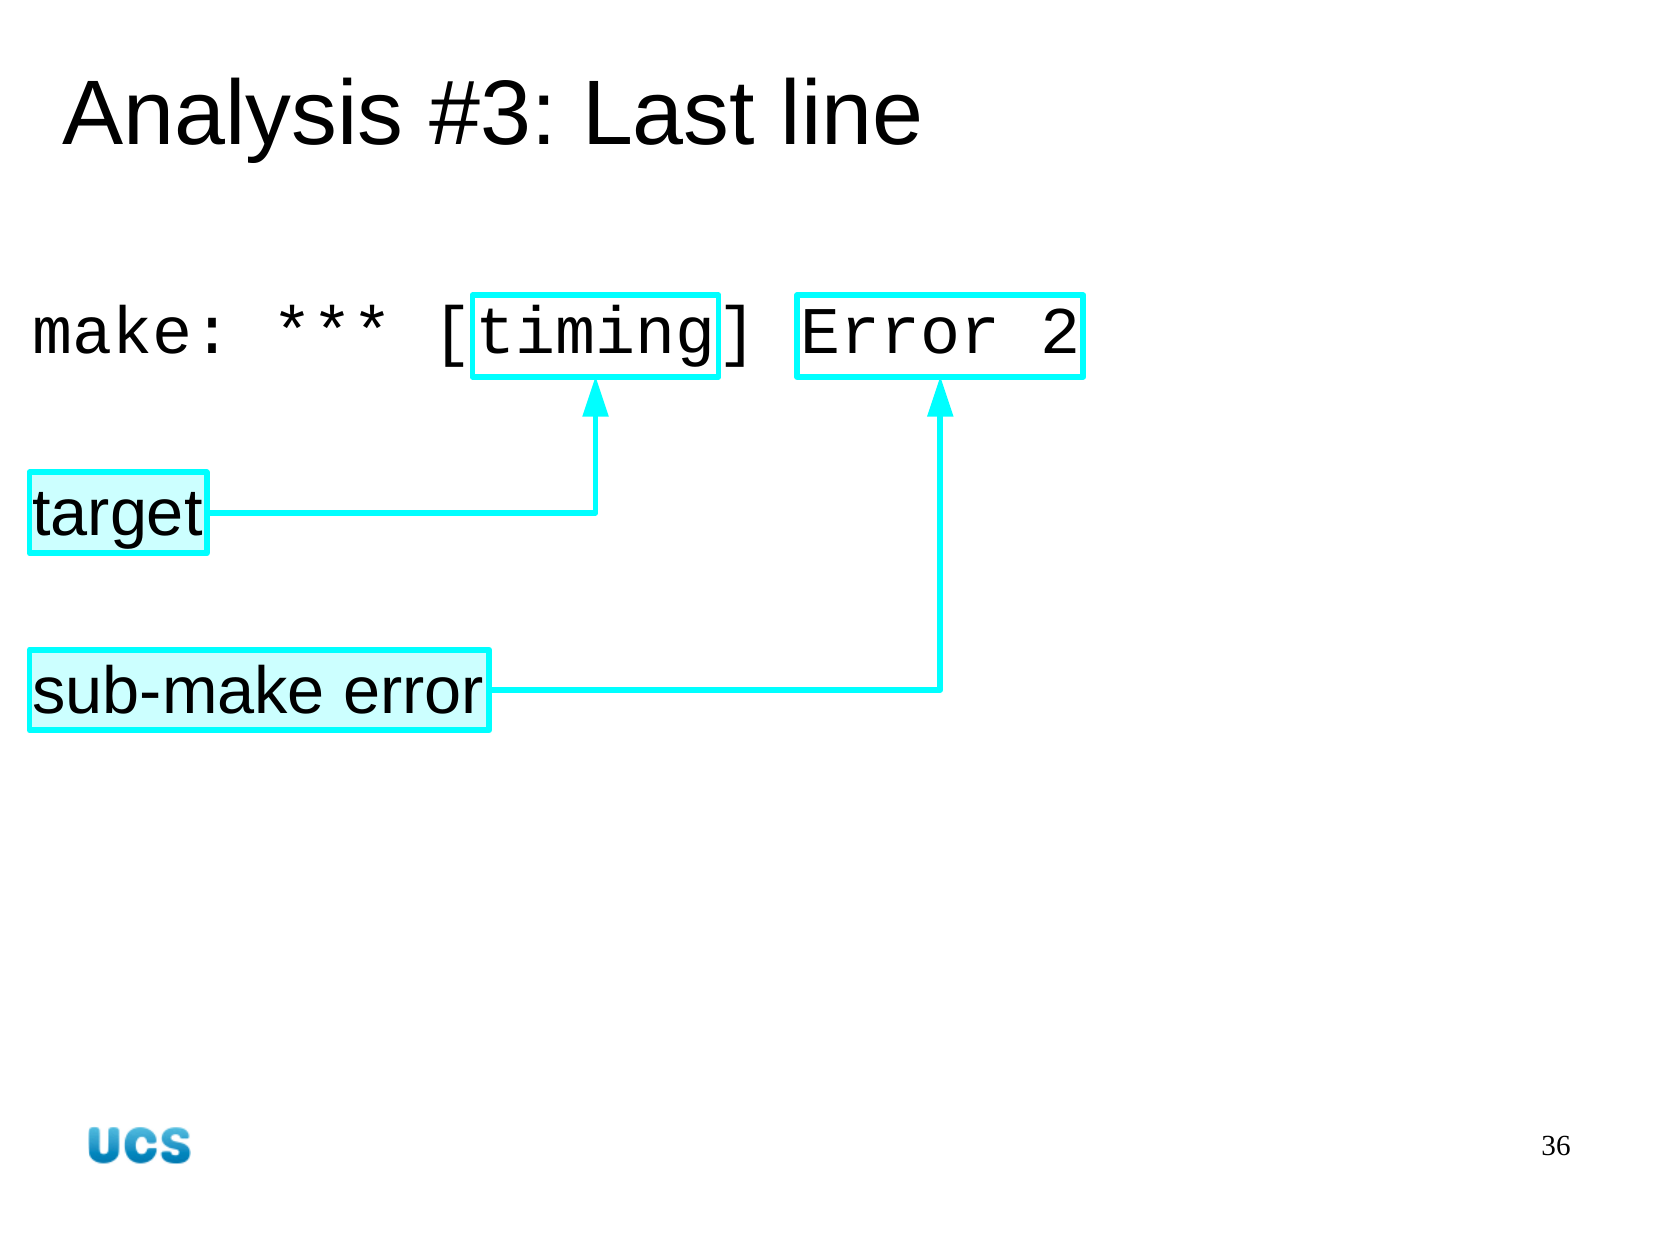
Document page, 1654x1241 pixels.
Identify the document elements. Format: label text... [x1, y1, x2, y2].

text_box target [29, 472, 207, 554]
picture [88, 1126, 191, 1165]
text_box ] [721, 295, 761, 377]
text_box timing [476, 295, 719, 377]
text_box sub-make error [29, 649, 490, 731]
text_box make [29, 295, 189, 377]
text_box Analysis #3: Last line [59, 59, 928, 168]
text_box : *** [ [189, 295, 476, 377]
text_box Error 2 [797, 295, 1084, 377]
